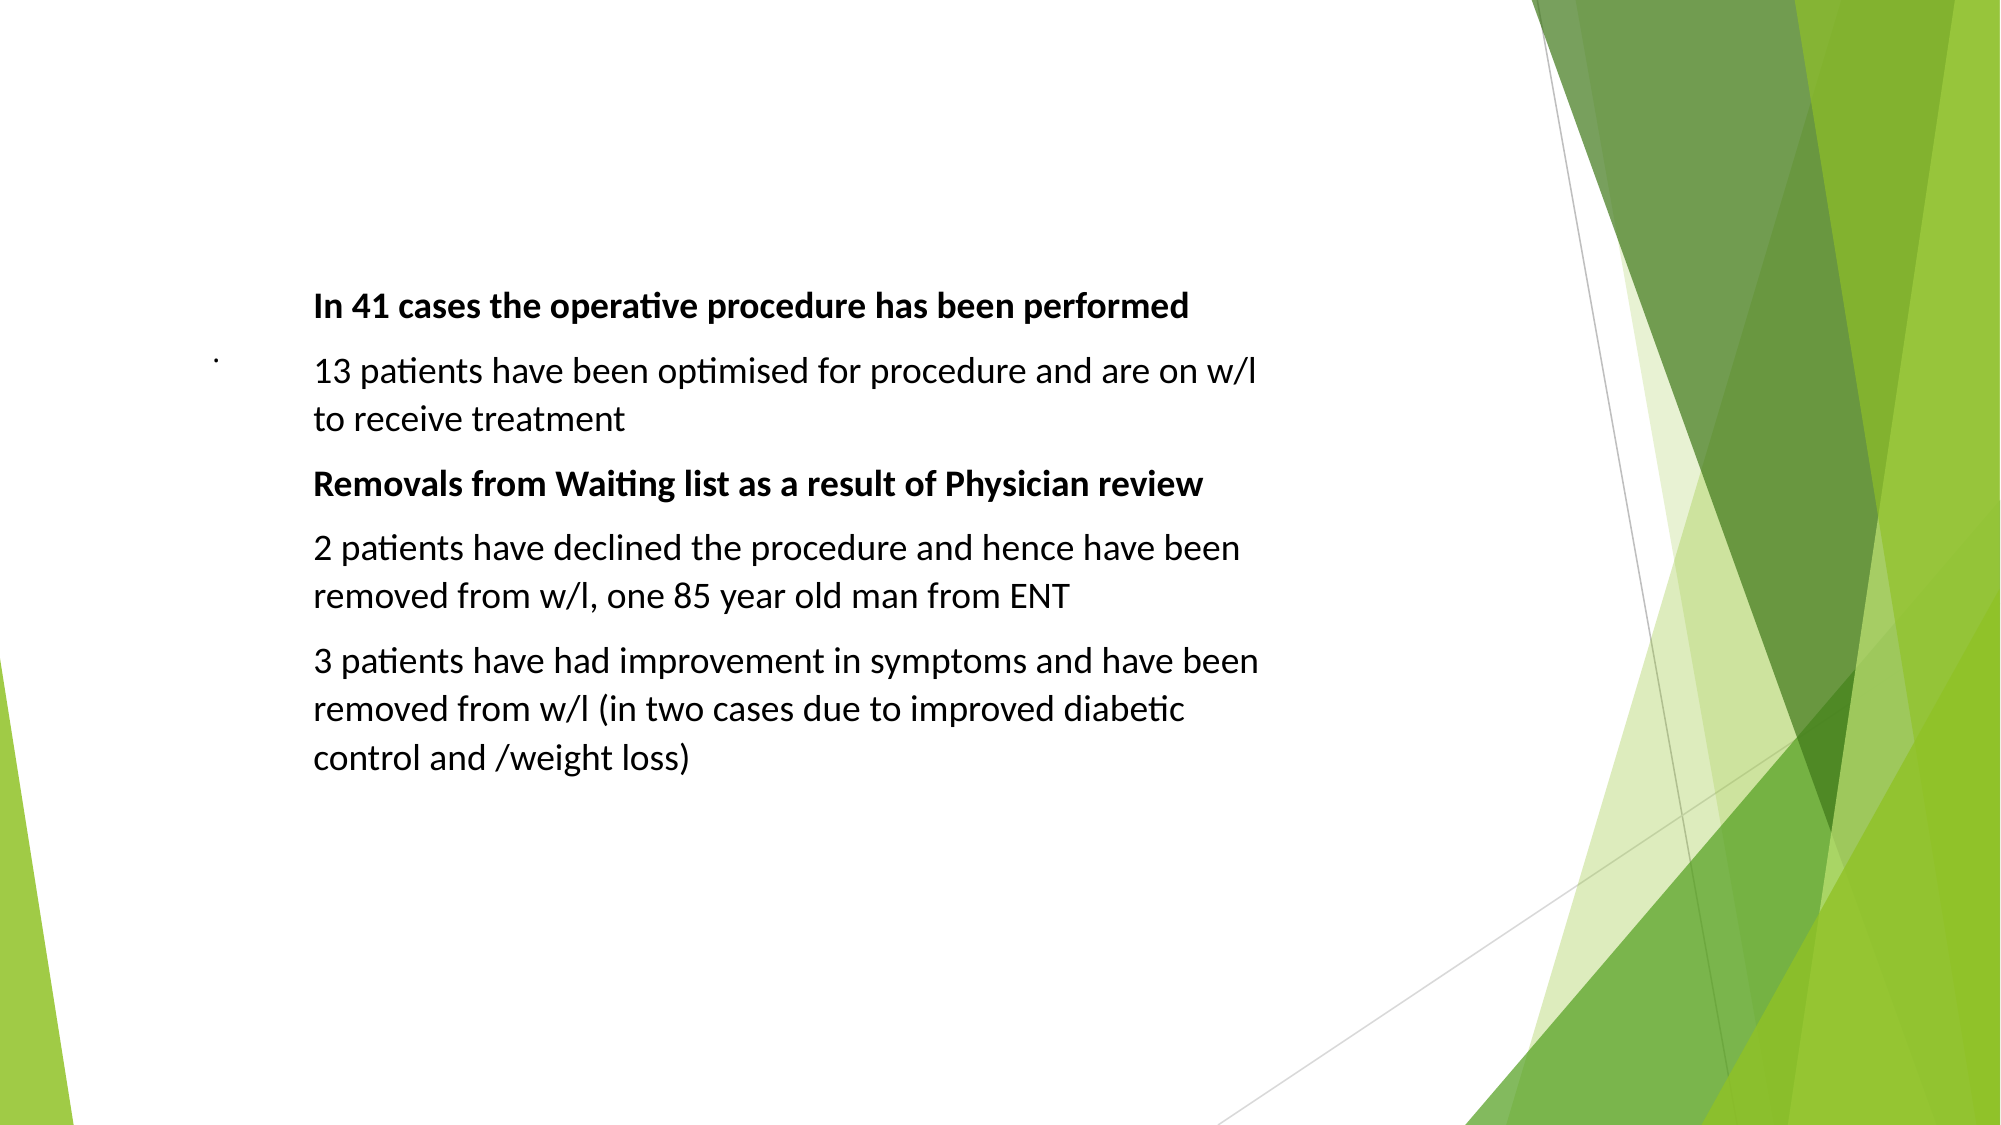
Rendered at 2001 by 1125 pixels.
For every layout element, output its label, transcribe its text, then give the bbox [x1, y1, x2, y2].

text_box . [197, 329, 1803, 1021]
text_box In 41 cases the operative procedure has been performed 13 patients have been optimised for procedure and are on w/l to receive treatment Removals from Waiting list as a result of Physician review 2 patients have declined the procedure and hence have been removed from w/l, one 85 year old man from ENT 3 patients have had improvement in symptoms and have been removed from w/l (in two cases due to improved diabetic control and /weight loss) [298, 270, 1298, 785]
